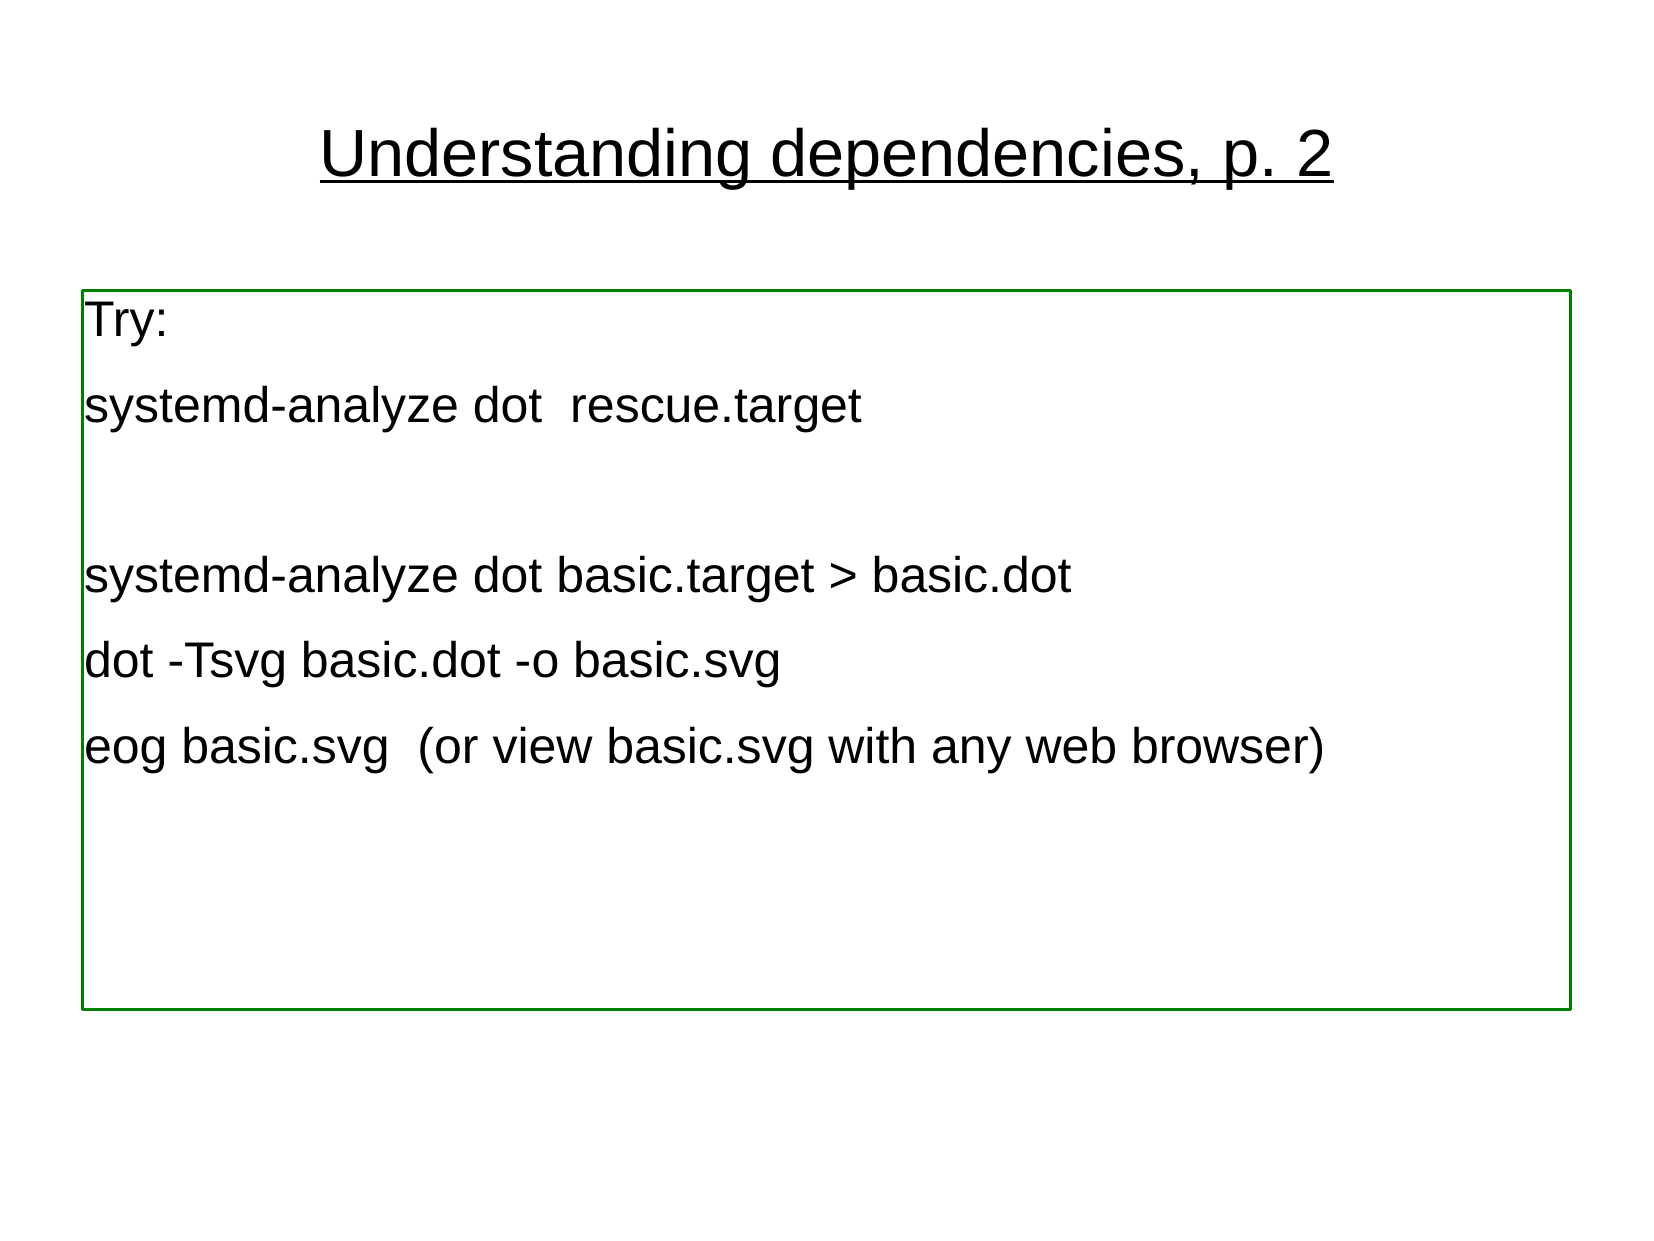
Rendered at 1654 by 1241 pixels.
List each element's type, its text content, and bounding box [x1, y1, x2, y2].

title Understanding dependencies, p. 2 [82, 49, 1571, 257]
list Try: systemd-analyze dot rescue.target systemd-analyze dot basic.target > basic.dot dot -Tsvg basic.dot -o basic.svg eog basic.svg (or view basic.svg with any web browser) [82, 290, 1571, 1010]
